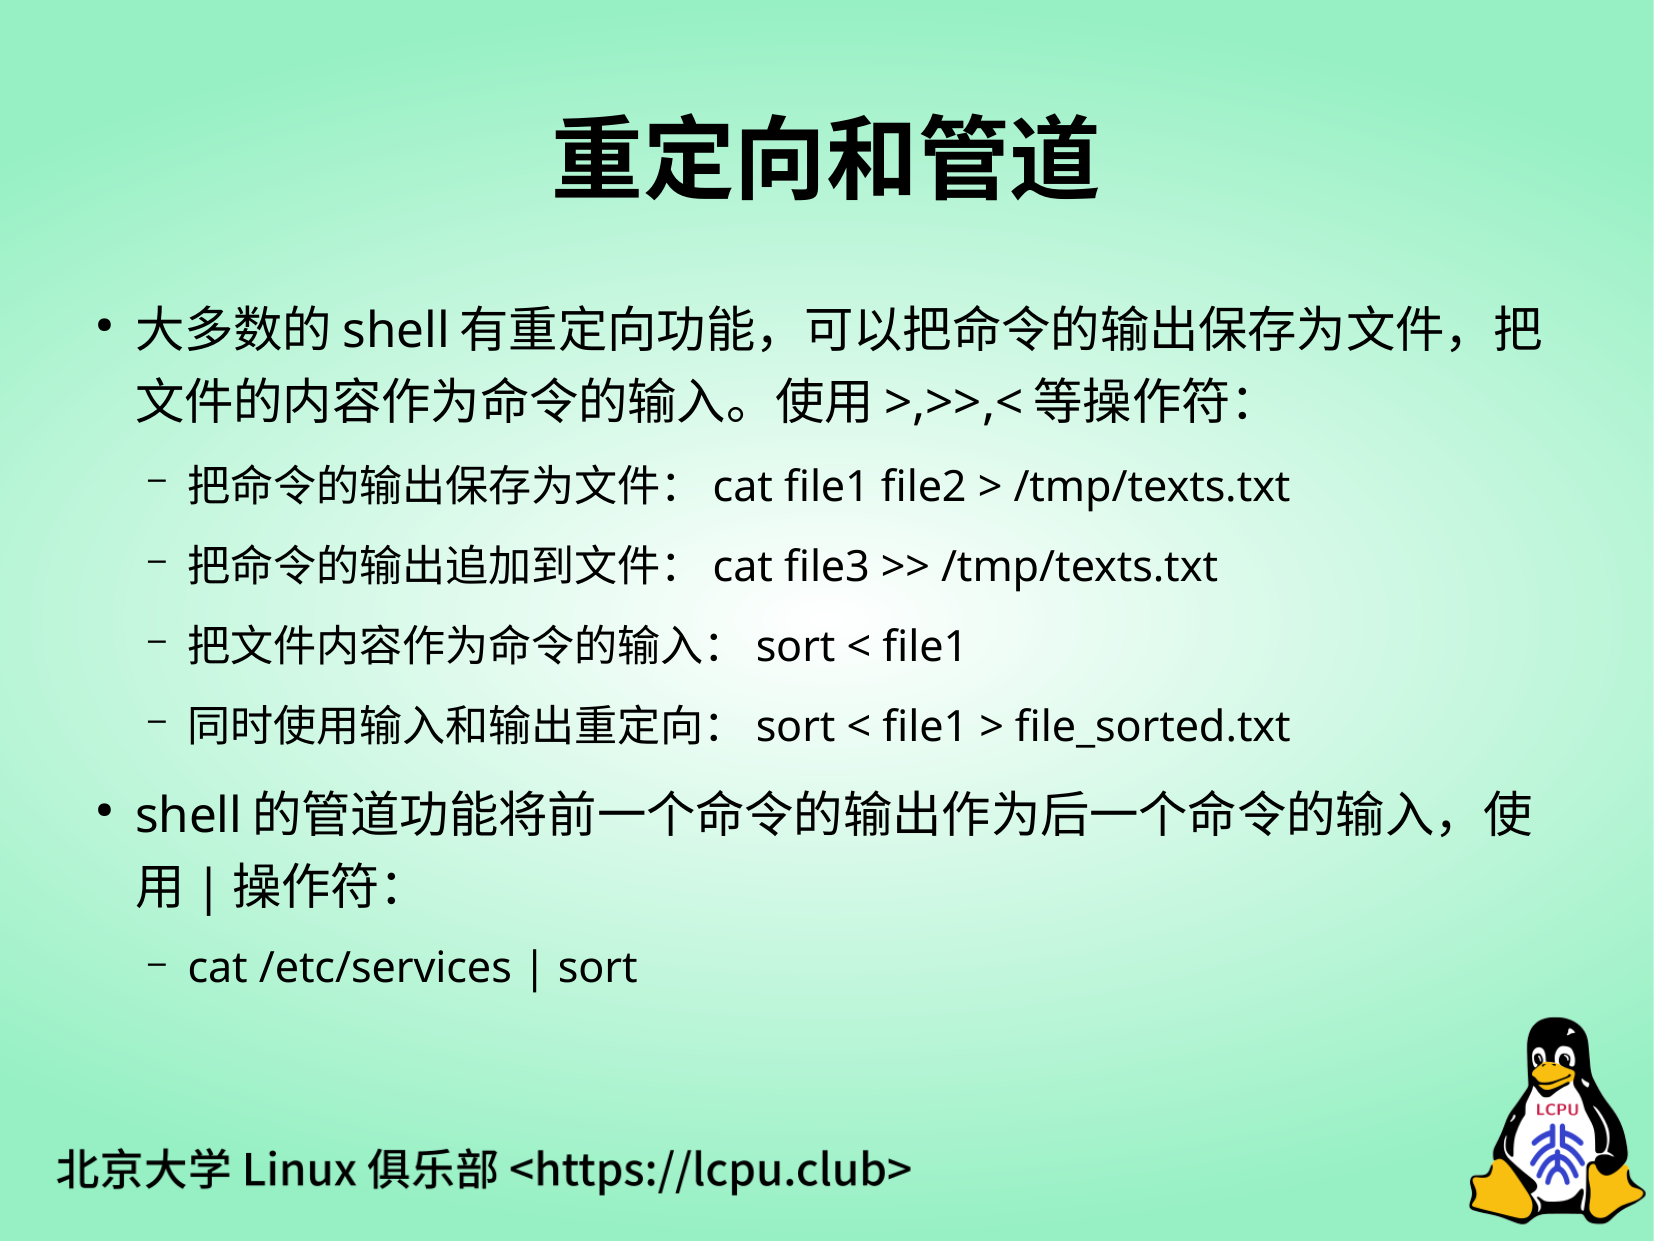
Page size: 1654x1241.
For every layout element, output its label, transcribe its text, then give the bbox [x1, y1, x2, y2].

picture [0, 0, 1654, 1241]
title 重定向和管道 [82, 49, 1571, 257]
list 大多数的shell有重定向功能，可以把命令的输出保存为文件，把文件的内容作为命令的输入。使用>,>>,<等操作符： 把命令的输出保存为文件：cat file1 file2 > /tmp/texts.txt 把命令的输出追加到文件：cat file3 >> /tmp/texts.txt 把文件内容作为命令的输入：sort < file1 同时使用输入和输出重定向：sort < file1 > file_sorted.txt shell的管道功能将前一个命令的输出作为后一个命令的输入，使用|操作符： cat /etc/services | sort [82, 290, 1571, 1010]
